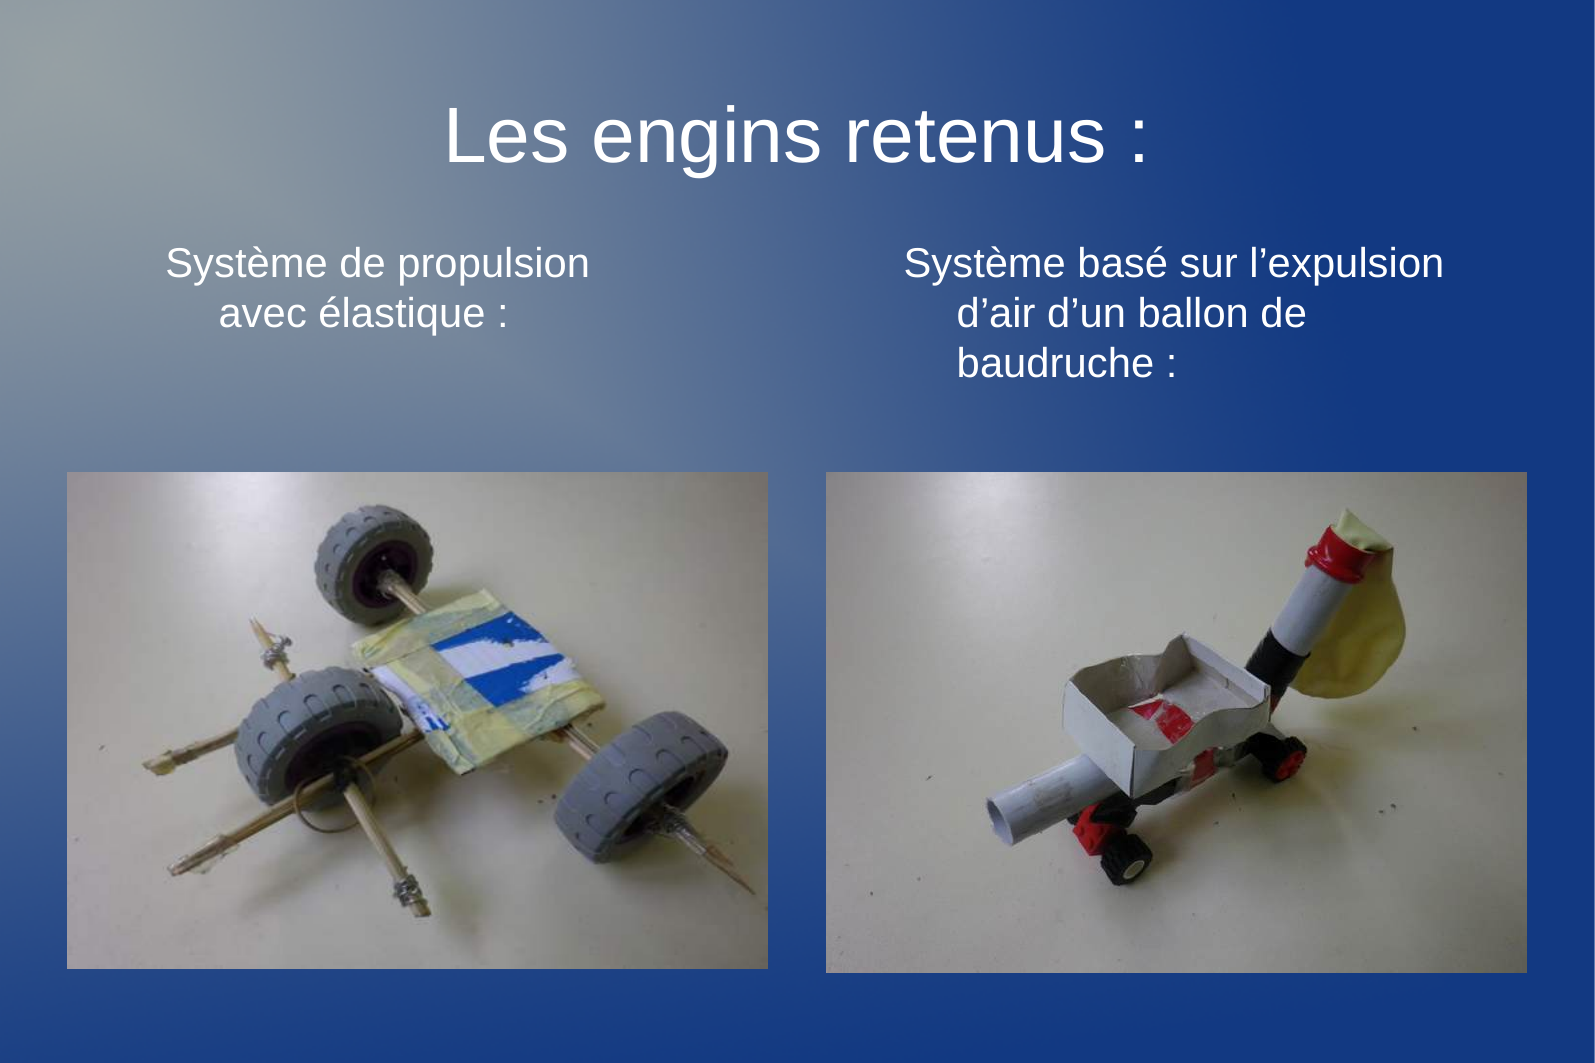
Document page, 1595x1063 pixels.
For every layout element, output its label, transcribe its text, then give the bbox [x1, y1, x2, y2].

picture [67, 472, 768, 969]
title Les engins retenus : [79, 42, 1515, 220]
text_box Système de propulsion avec élastique : [147, 236, 680, 373]
picture [826, 472, 1527, 973]
text_box Système basé sur l’expulsion d’air d’un ballon de baudruche : [885, 236, 1506, 403]
